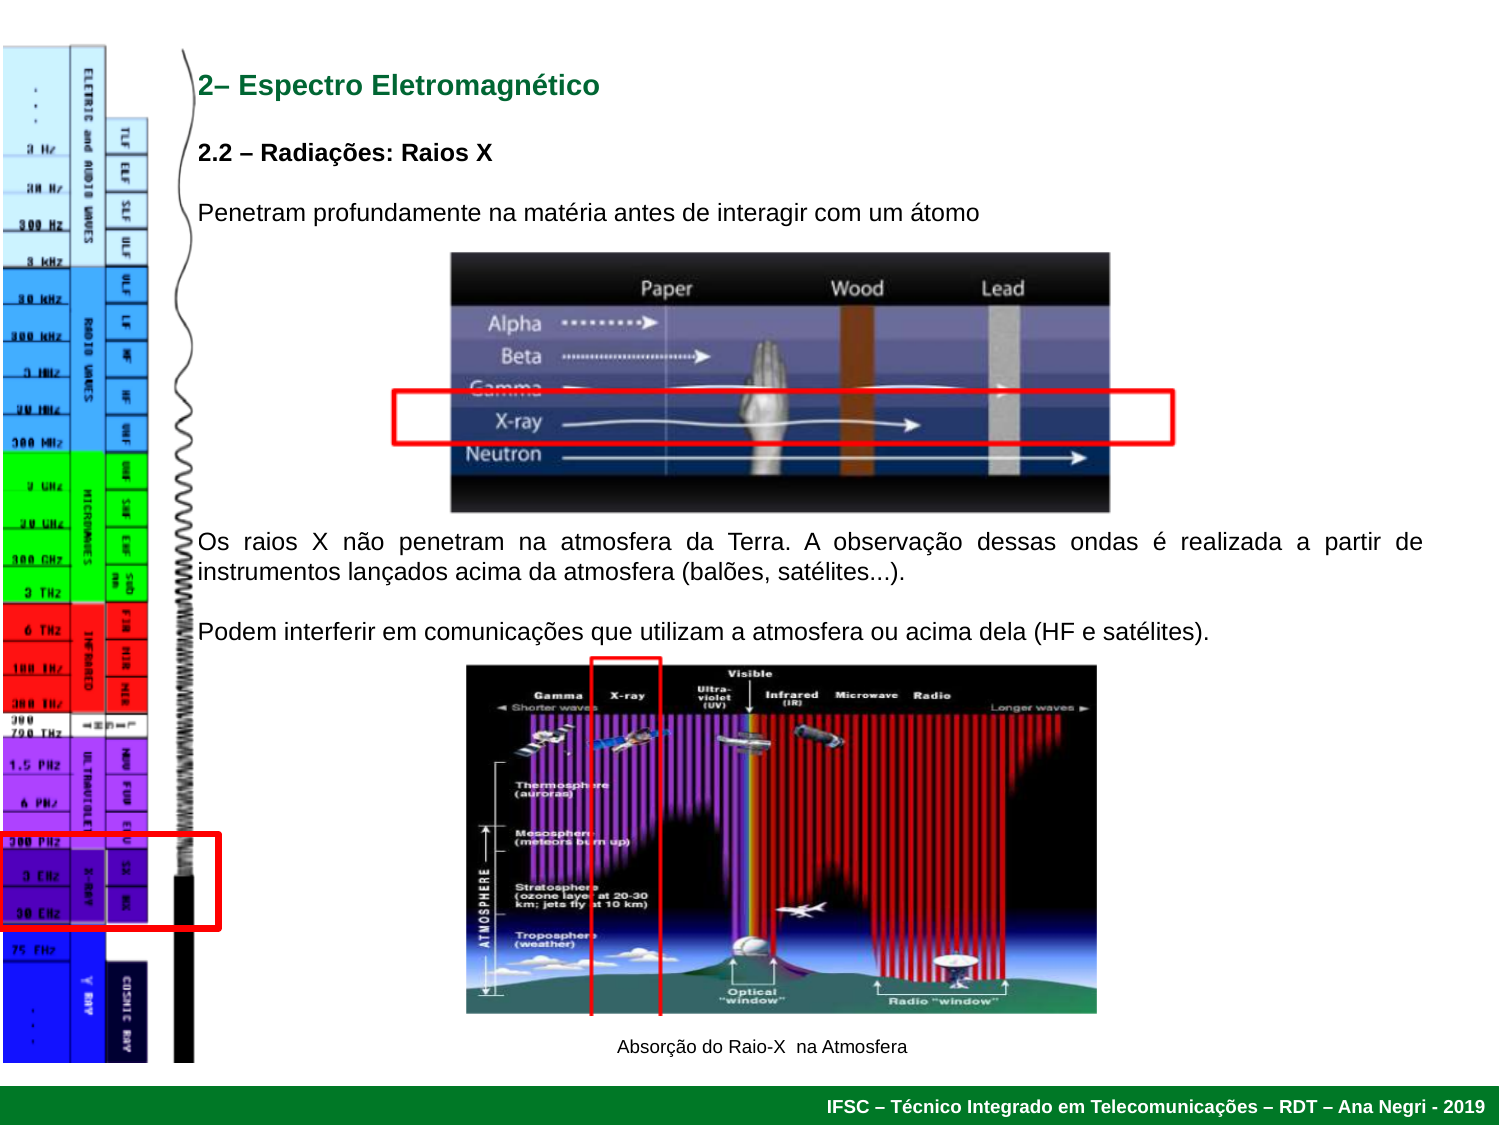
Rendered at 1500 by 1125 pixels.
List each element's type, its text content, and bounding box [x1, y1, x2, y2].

text_box ção [199, 613, 341, 674]
text_box Absorção do Raio-X na Atmosfera [602, 1027, 982, 1068]
picture [3, 837, 199, 925]
text_box 2– Espectro Eletromagnético 2.2 – Radiações: Raios X Penetram profundamente na matéria antes de interagir com um átomo Os raios X não penetram na atmosfera da Terra. A observação dessas ondas é realizada a partir de instrumentos lançados acima da atmosfera (balões, satélites...). Podem interferir em comunicações que utilizam a atmosfera ou acima dela (HF e satélites). [199, 59, 1441, 654]
text_box IFSC – Técnico Integrado em Telecomunicações – RDT – Ana Negri - 2019 [812, 1087, 1500, 1125]
picture [3, 932, 199, 1063]
picture [460, 651, 1099, 1016]
picture [386, 248, 1178, 520]
picture [3, 35, 199, 831]
text_box [0, 1086, 1499, 1125]
